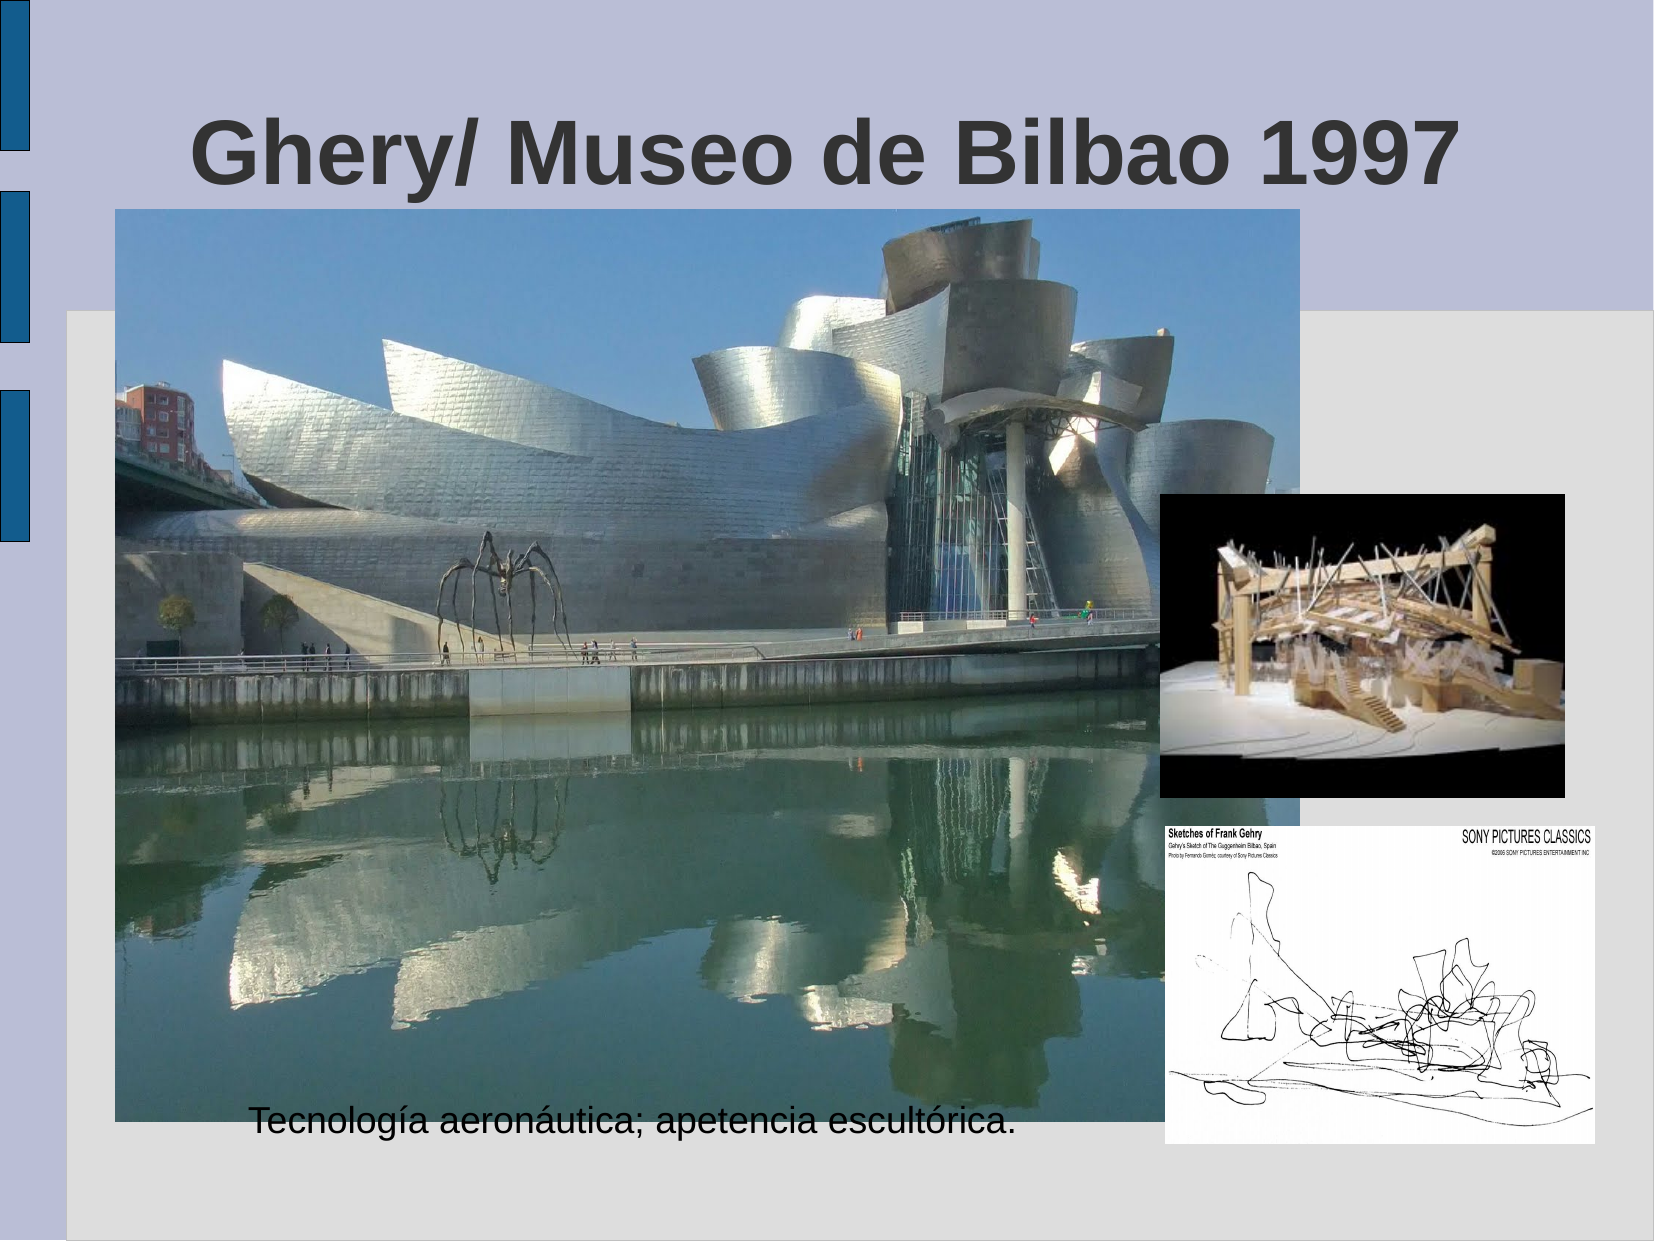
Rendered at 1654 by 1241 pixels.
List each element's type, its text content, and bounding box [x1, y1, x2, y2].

picture [115, 209, 1595, 1144]
text_box Tecnología aeronáutica; apetencia escultórica. [233, 1092, 1034, 1150]
title Ghery/ Museo de Bilbao 1997 [82, 56, 1571, 250]
